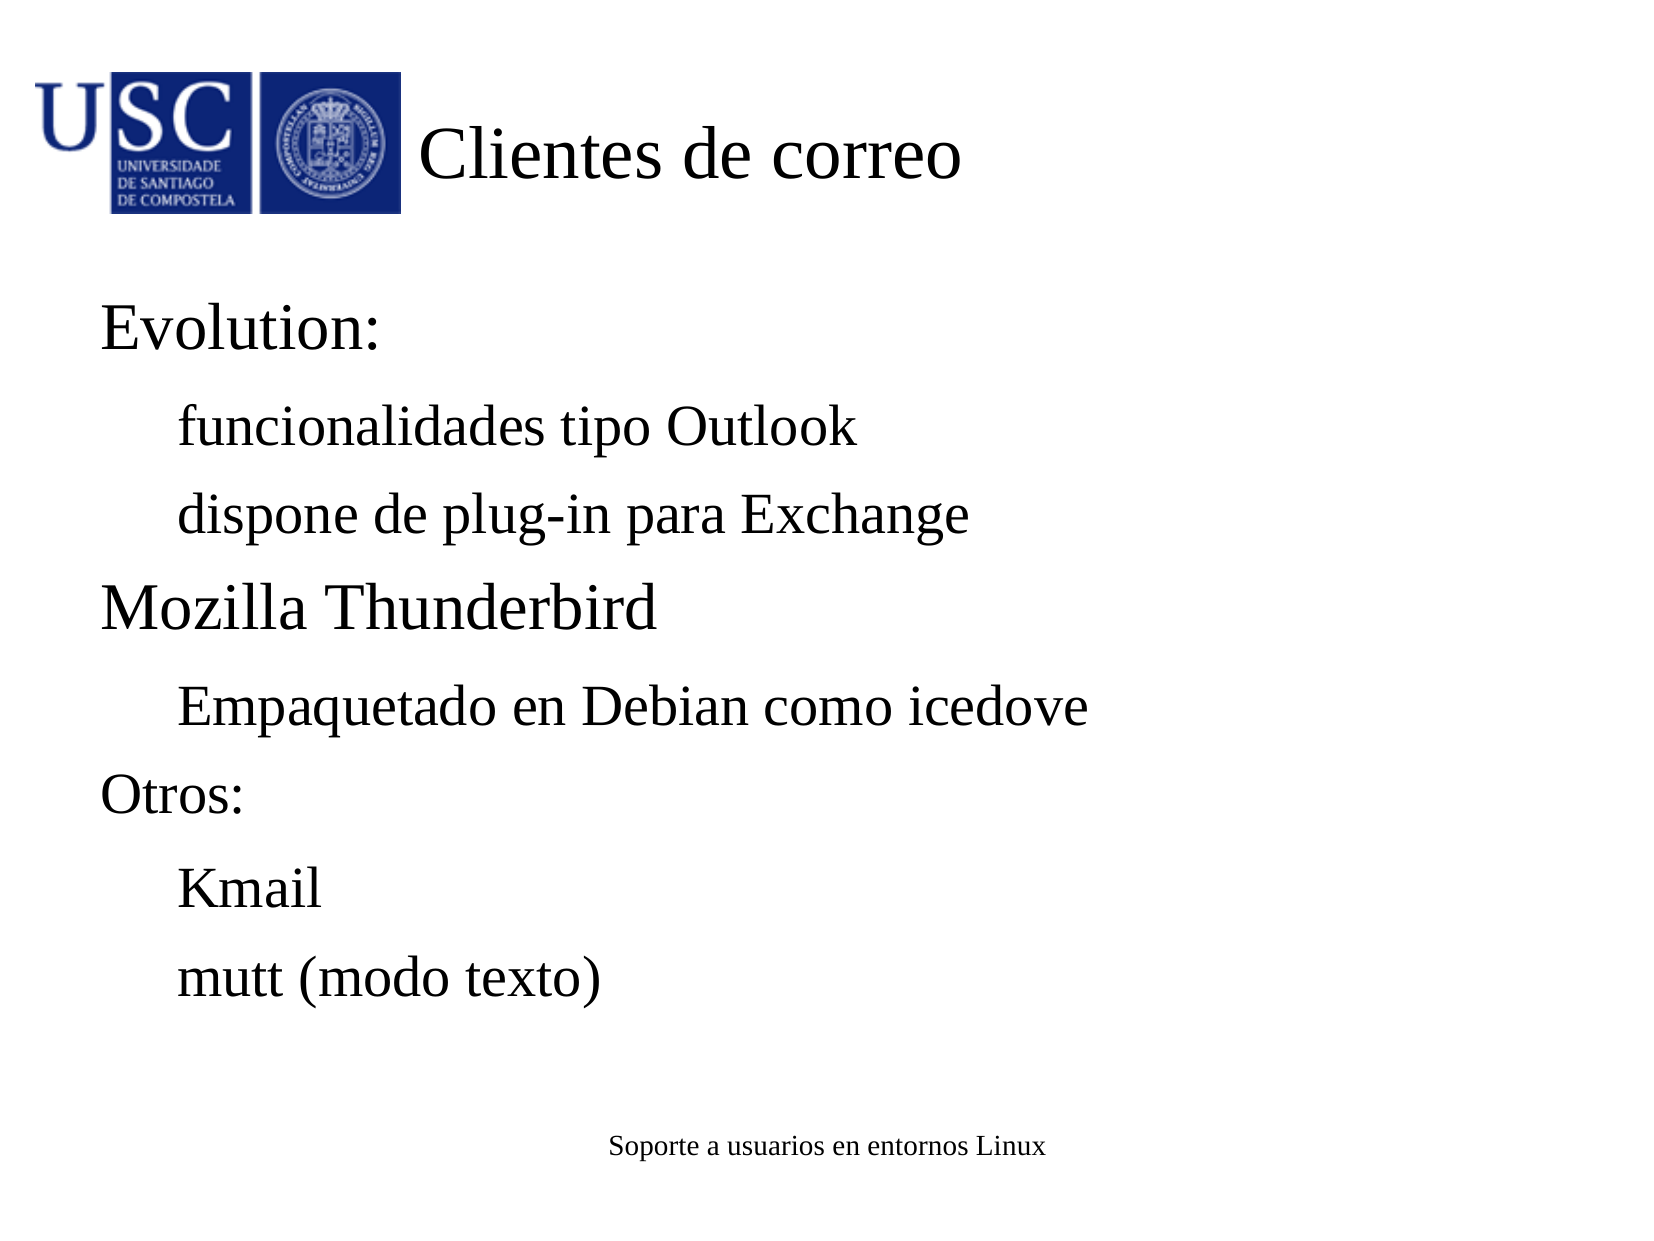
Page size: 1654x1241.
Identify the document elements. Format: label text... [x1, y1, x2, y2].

title Clientes de correo [418, 49, 1571, 257]
list Evolution: funcionalidades tipo Outlook dispone de plug-in para Exchange Mozilla Thunderbird Empaquetado en Debian como icedove Otros: Kmail mutt (modo texto) [82, 290, 1571, 1109]
picture [35, 72, 401, 214]
